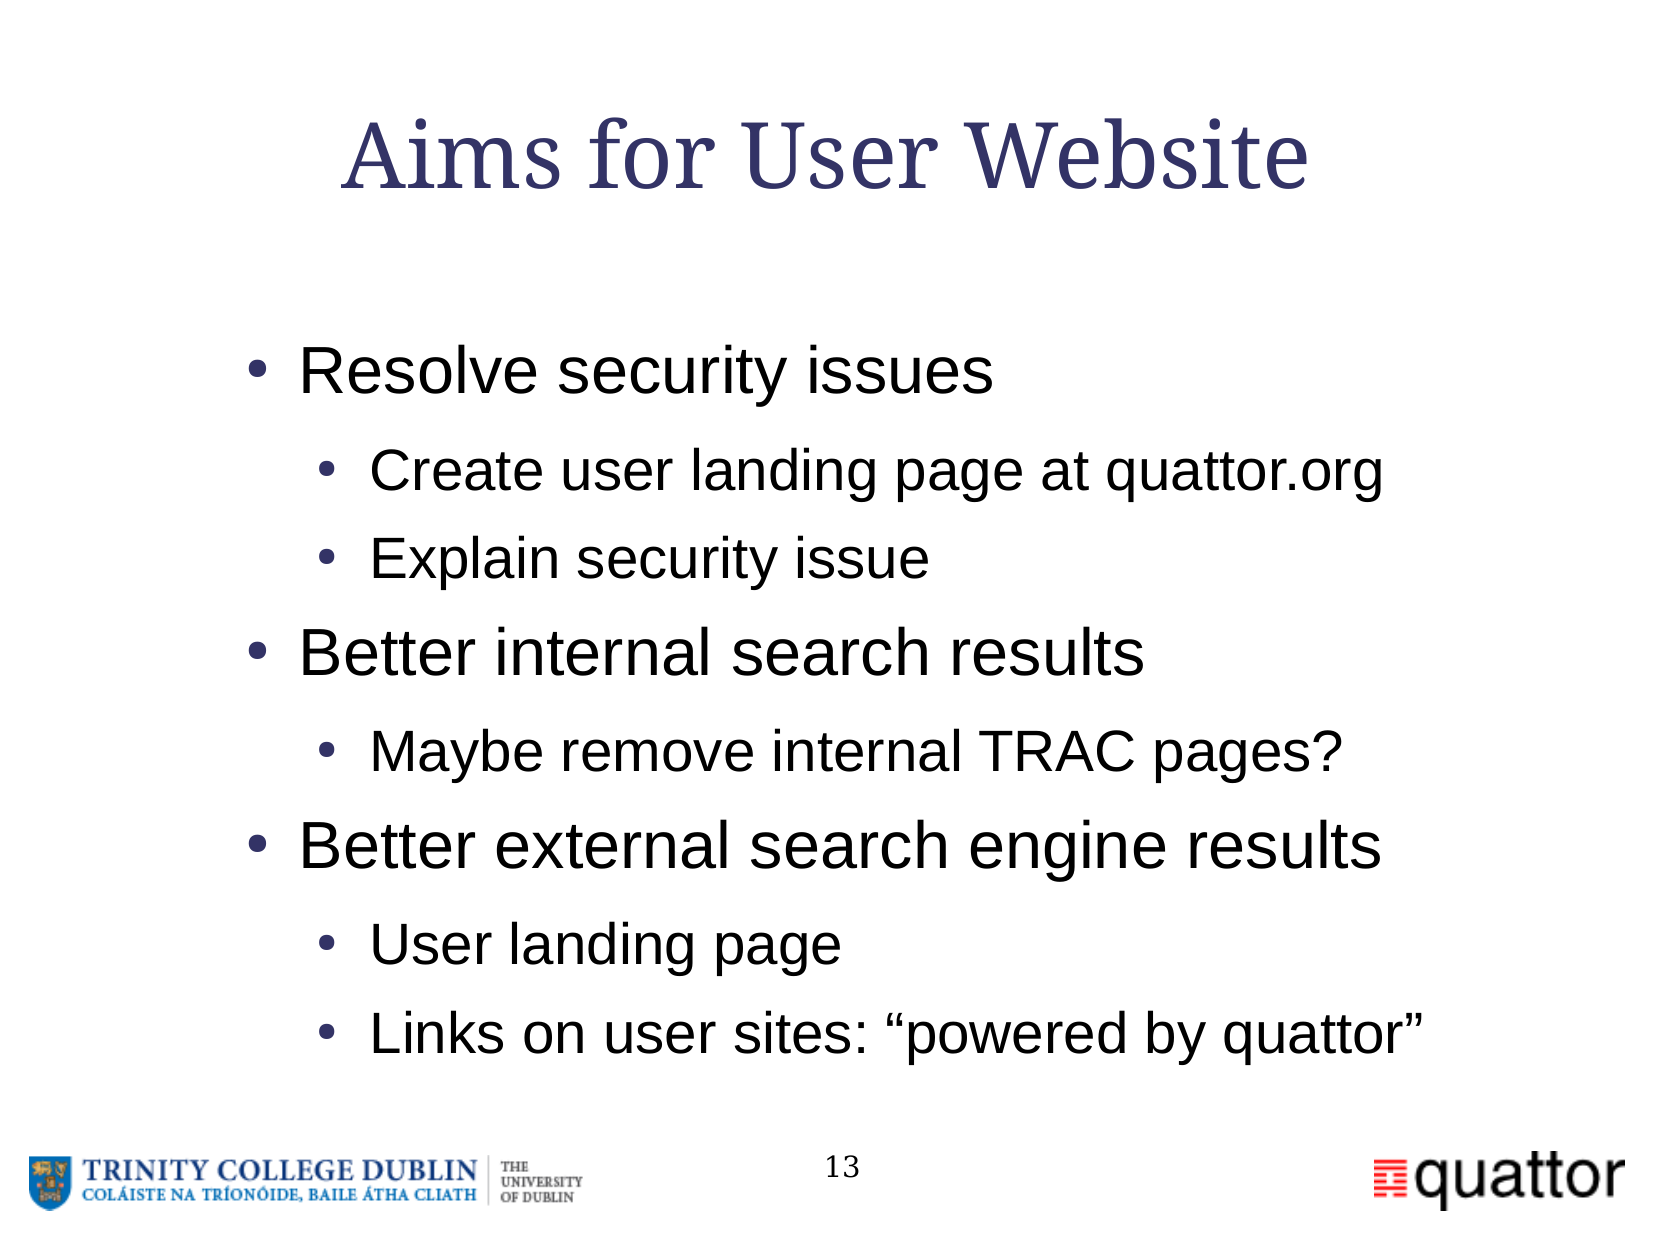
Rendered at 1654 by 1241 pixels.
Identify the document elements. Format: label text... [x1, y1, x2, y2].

picture [29, 1155, 588, 1211]
title Aims for User Website [82, 49, 1571, 257]
picture [1374, 1151, 1625, 1211]
list Resolve security issues Create user landing page at quattor.org Explain security issue Better internal search results Maybe remove internal TRAC pages? Better external search engine results User landing page Links on user sites: “powered by quattor” [82, 290, 1571, 1109]
